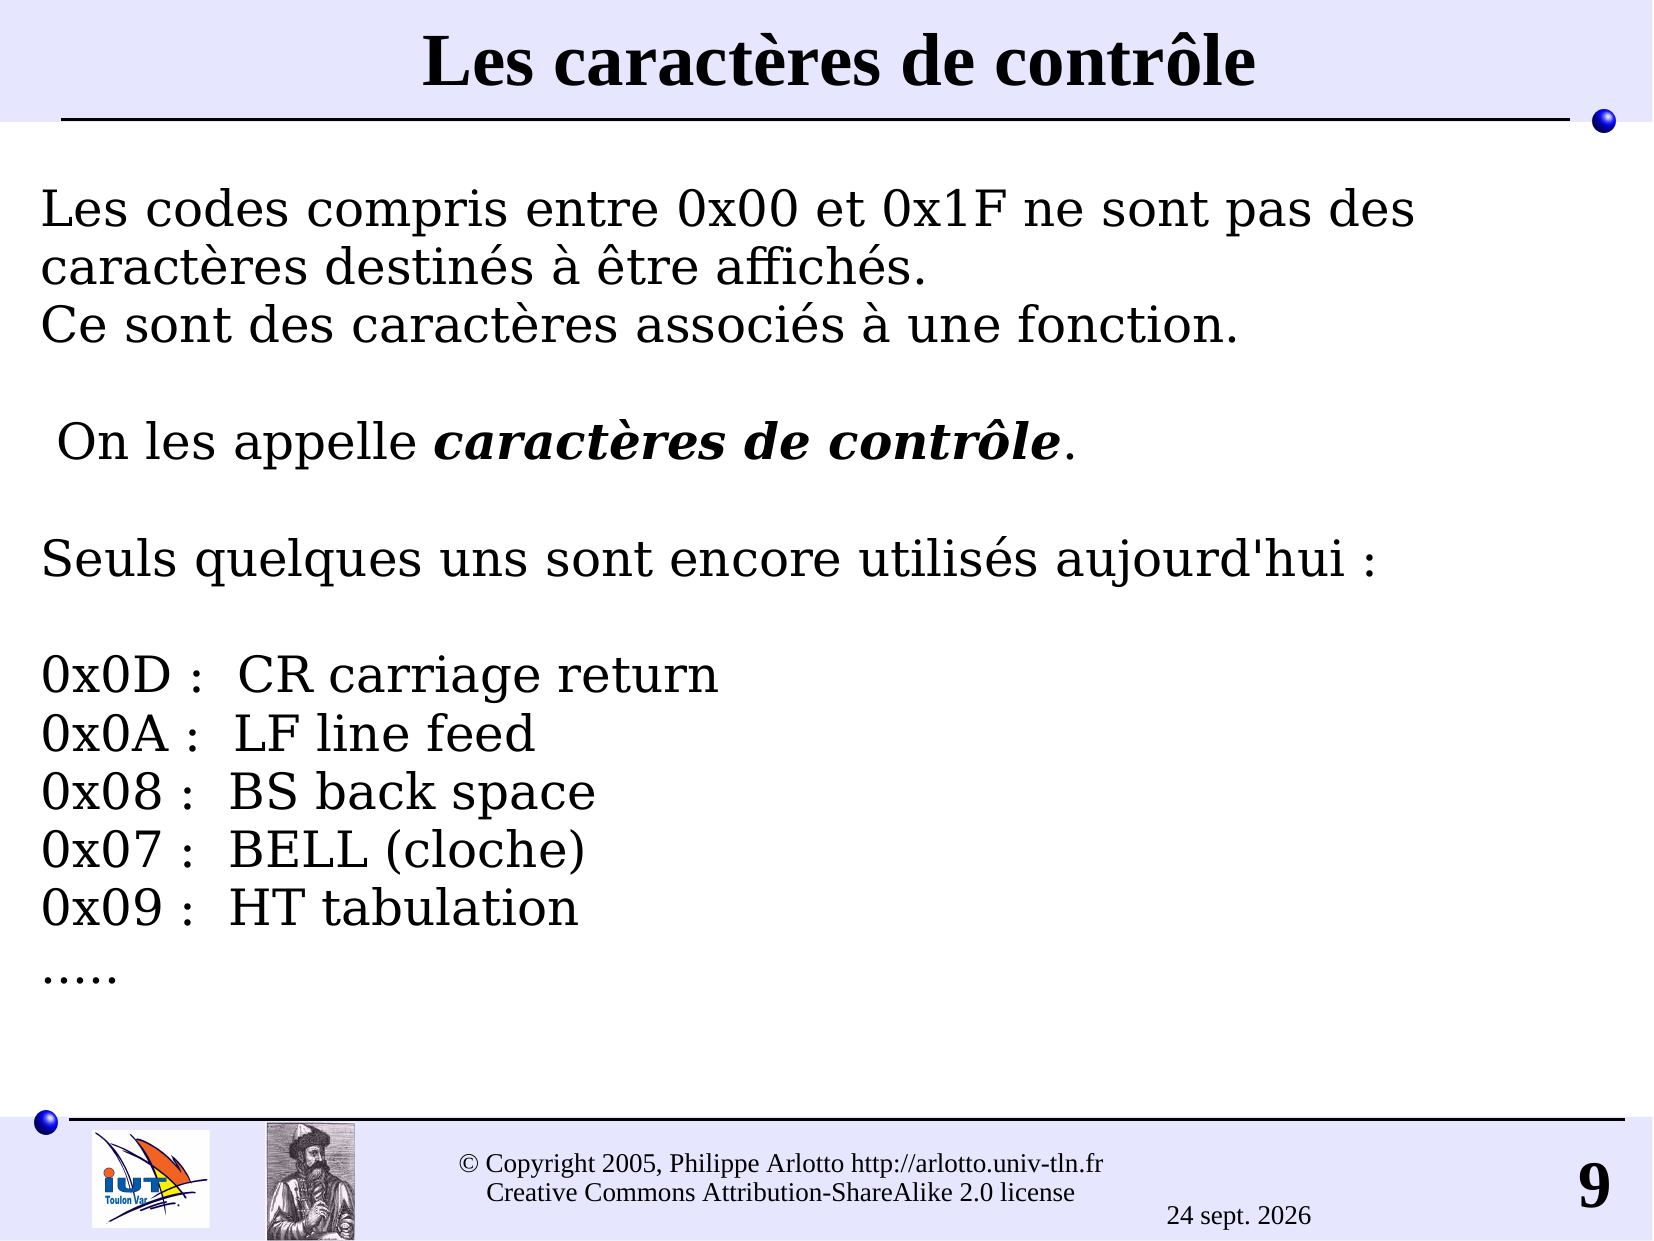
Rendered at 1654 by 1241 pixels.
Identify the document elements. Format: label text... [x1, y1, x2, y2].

picture [265, 1122, 355, 1241]
title Les caractères de contrôle [95, 14, 1585, 107]
text_box Les codes compris entre 0x00 et 0x1F ne sont pas des caractères destinés à être affichés. Ce sont des caractères associés à une fonction. On les appelle caractères de contrôle. Seuls quelques uns sont encore utilisés aujourd'hui : 0x0D : CR carriage return 0x0A : LF line feed 0x08 : BS back space 0x07 : BELL (cloche) 0x09 : HT tabulation ..... [40, 179, 1418, 1054]
